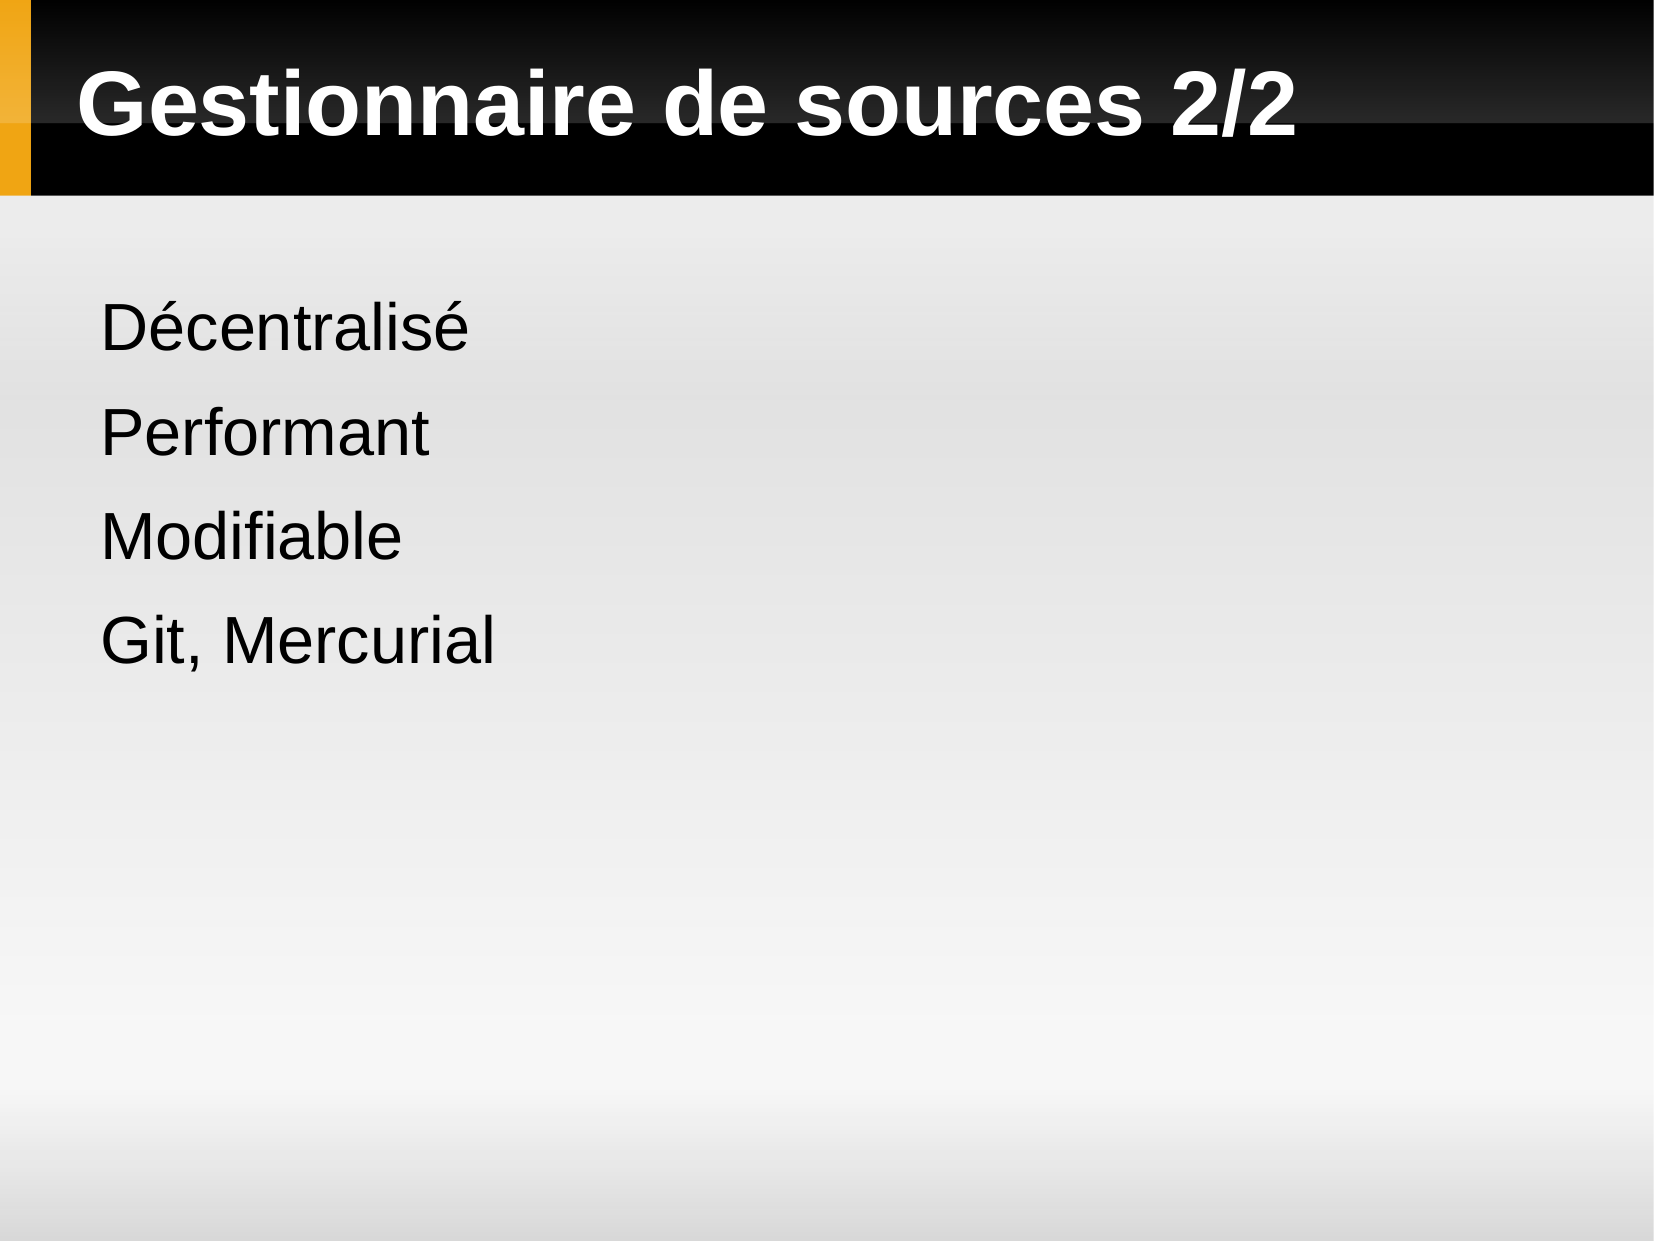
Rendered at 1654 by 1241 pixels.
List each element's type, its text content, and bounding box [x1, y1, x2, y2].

title Gestionnaire de sources 2/2 [76, 7, 1565, 200]
picture [0, 0, 1654, 1241]
list Décentralisé Performant Modifiable Git, Mercurial [82, 290, 1571, 1094]
